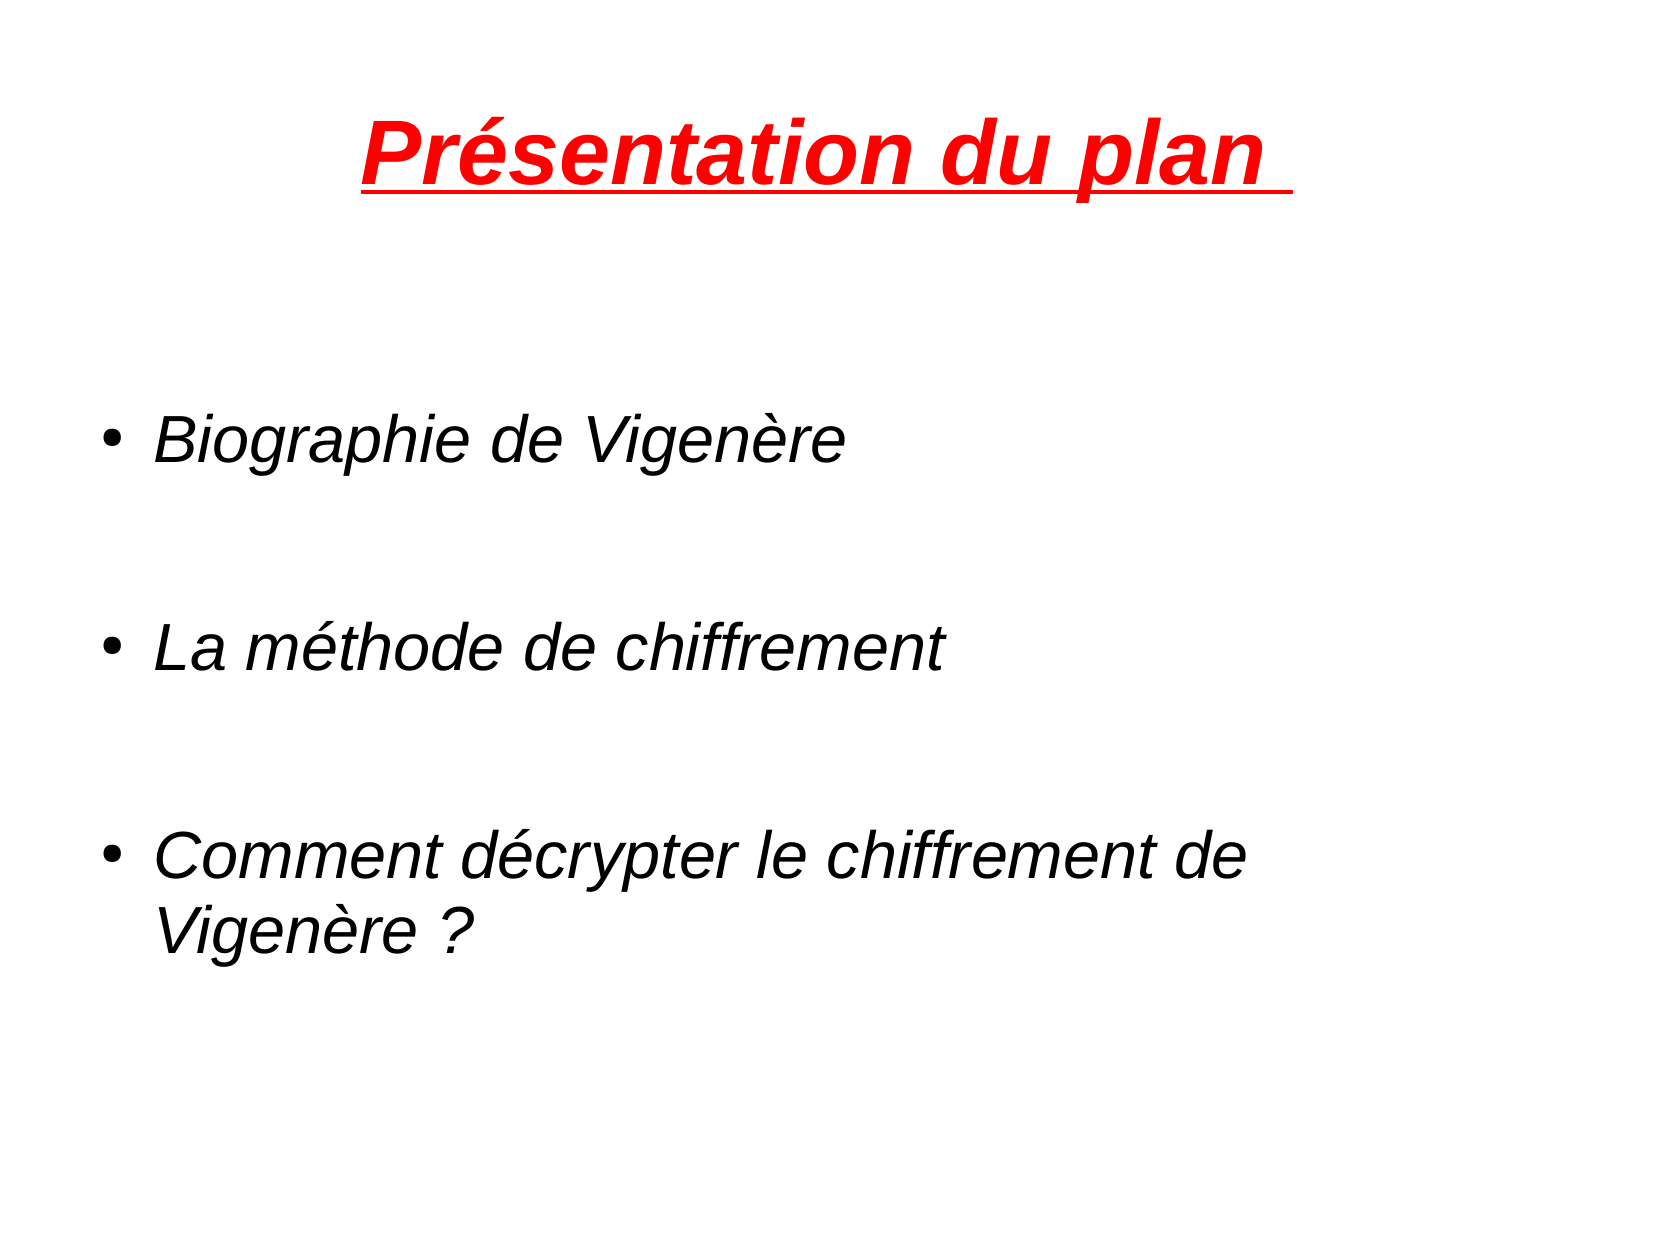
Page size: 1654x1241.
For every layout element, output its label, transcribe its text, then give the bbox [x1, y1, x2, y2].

list Biographie de Vigenère La méthode de chiffrement Comment décrypter le chiffrement de Vigenère ? [82, 401, 1571, 1221]
title Présentation du plan [82, 49, 1571, 257]
